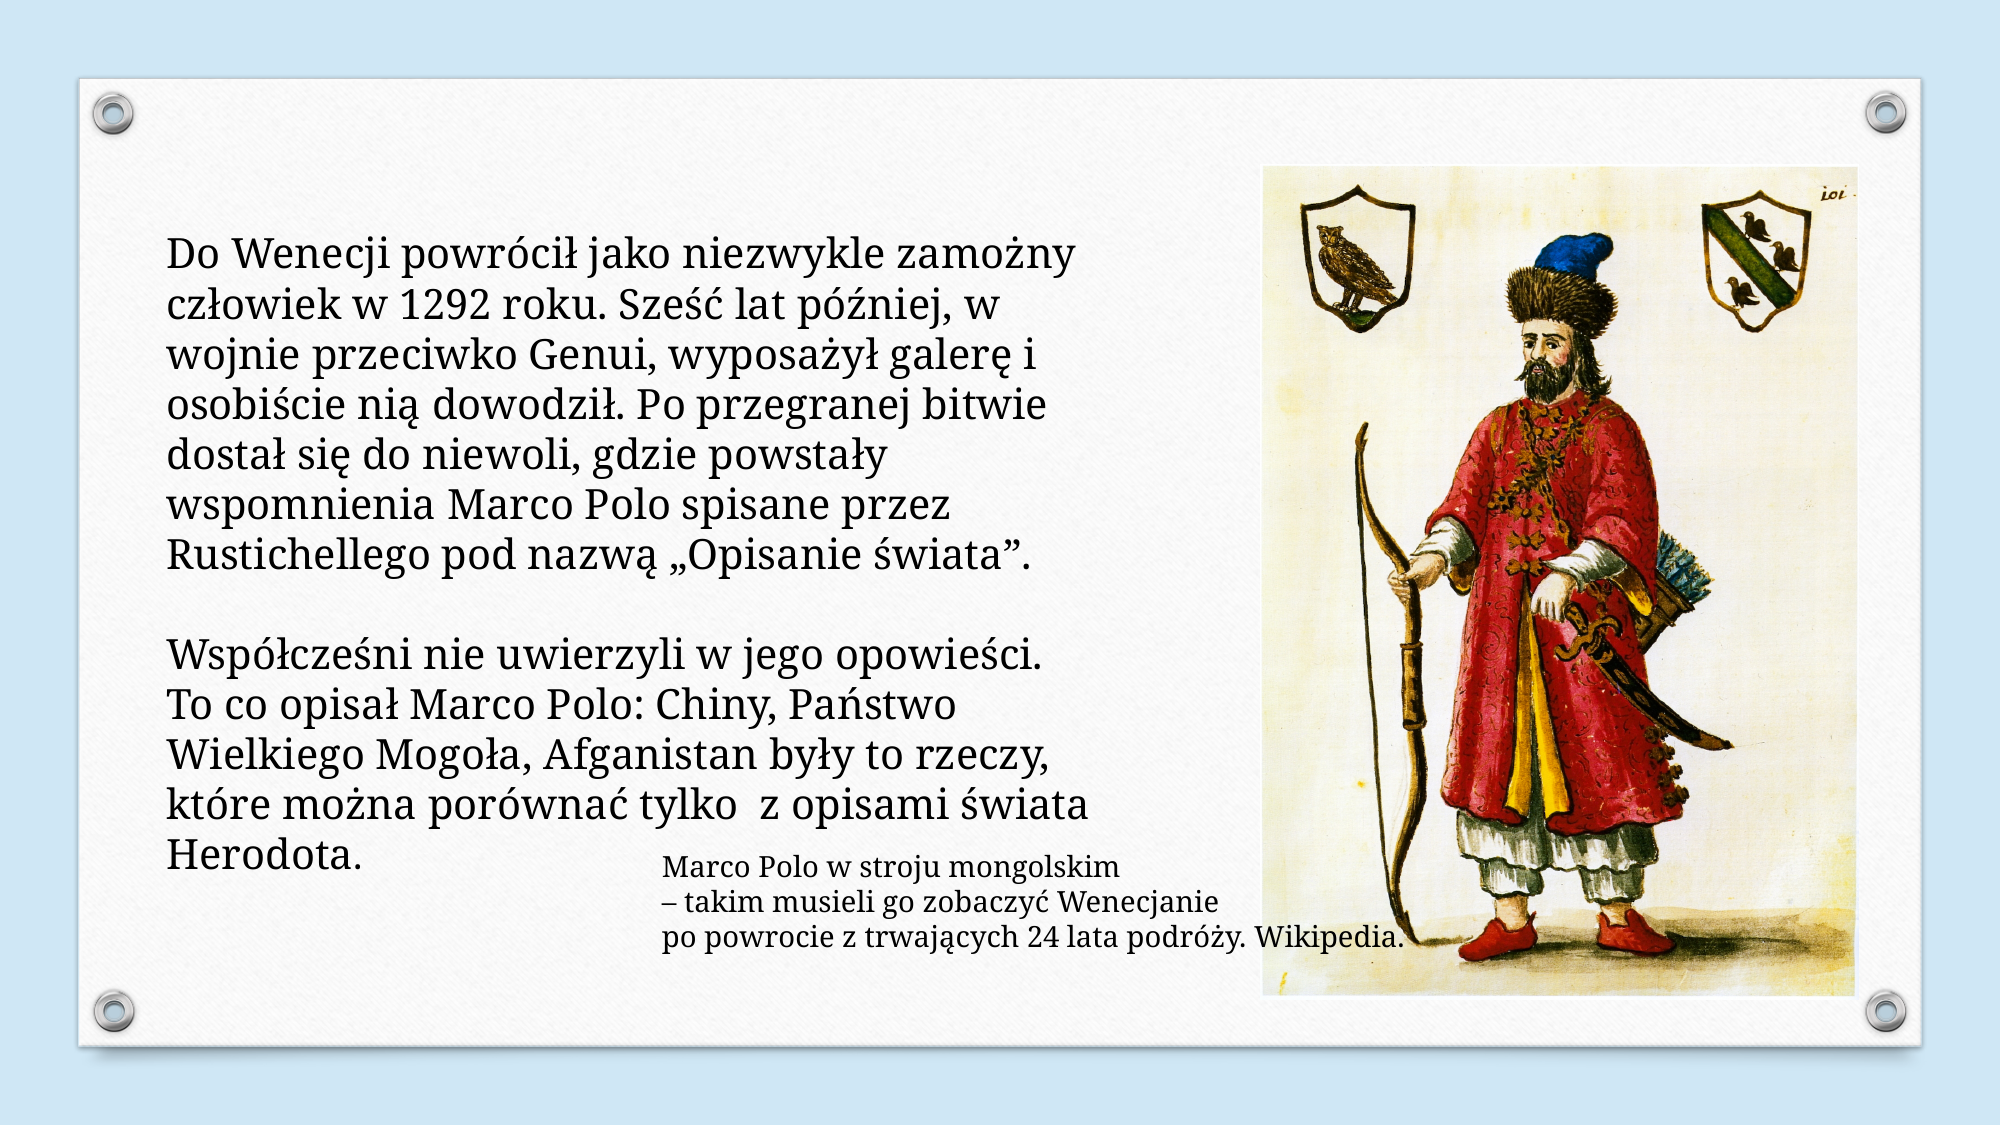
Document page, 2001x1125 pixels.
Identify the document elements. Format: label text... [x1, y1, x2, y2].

text_box Marco Polo w stroju mongolskim – takim musieli go zobaczyć Wenecjanie po powrocie z trwających 24 lata podróży. Wikipedia. [647, 840, 1825, 961]
text_box Do Wenecji powrócił jako niezwykle zamożny człowiek w 1292 roku. Sześć lat później, w wojnie przeciwko Genui, wyposażył galerę i osobiście nią dowodził. Po przegranej bitwie dostał się do niewoli, gdzie powstały wspomnienia Marco Polo spisane przez Rustichellego pod nazwą „Opisanie świata”. Współcześni nie uwierzyli w jego opowieści. To co opisał Marco Polo: Chiny, Państwo Wielkiego Mogoła, Afganistan były to rzeczy, które można porównać tylko z opisami świata Herodota. [151, 219, 1106, 886]
picture [0, 0, 2000, 1125]
